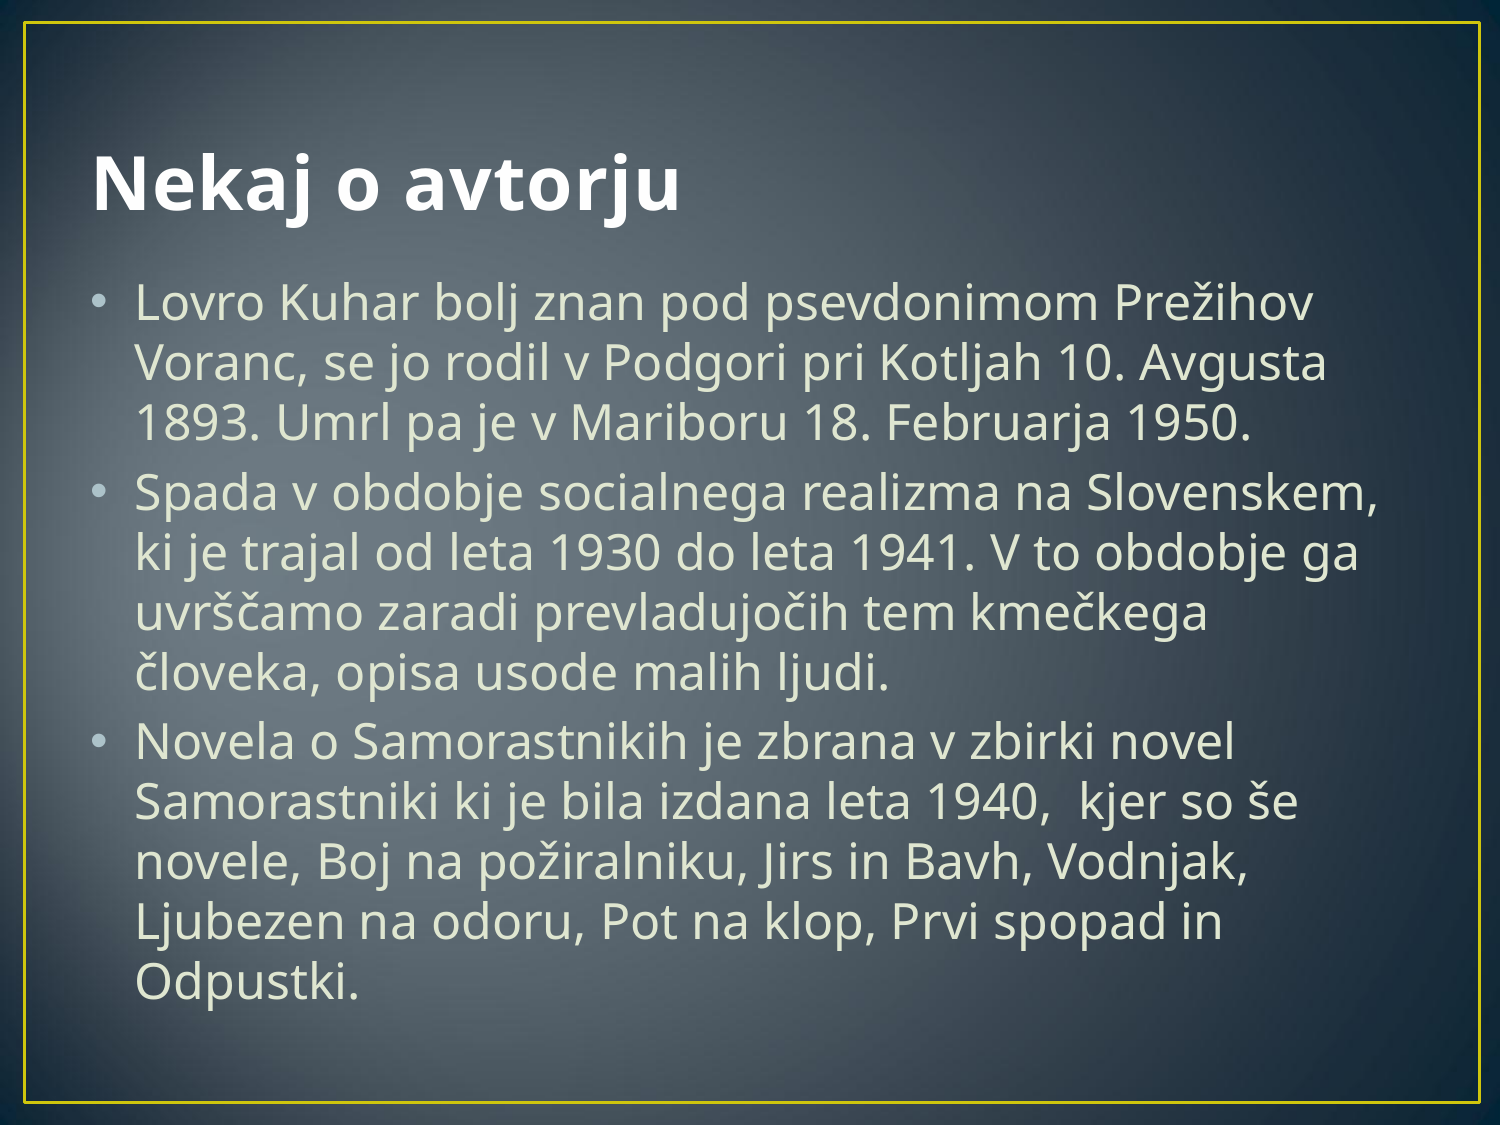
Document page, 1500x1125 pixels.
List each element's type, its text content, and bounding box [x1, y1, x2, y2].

picture [0, 0, 1500, 1125]
list Lovro Kuhar bolj znan pod psevdonimom Prežihov Voranc, se jo rodil v Podgori pri Kotljah 10. Avgusta 1893. Umrl pa je v Mariboru 18. Februarja 1950. Spada v obdobje socialnega realizma na Slovenskem, ki je trajal od leta 1930 do leta 1941. V to obdobje ga uvrščamo zaradi prevladujočih tem kmečkega človeka, opisa usode malih ljudi. Novela o Samorastnikih je zbrana v zbirki novel Samorastniki ki je bila izdana leta 1940, kjer so še novele, Boj na požiralniku, Jirs in Bavh, Vodnjak, Ljubezen na odoru, Pot na klop, Prvi spopad in Odpustki. [75, 262, 1425, 1005]
title Nekaj o avtorju [75, 45, 1425, 233]
